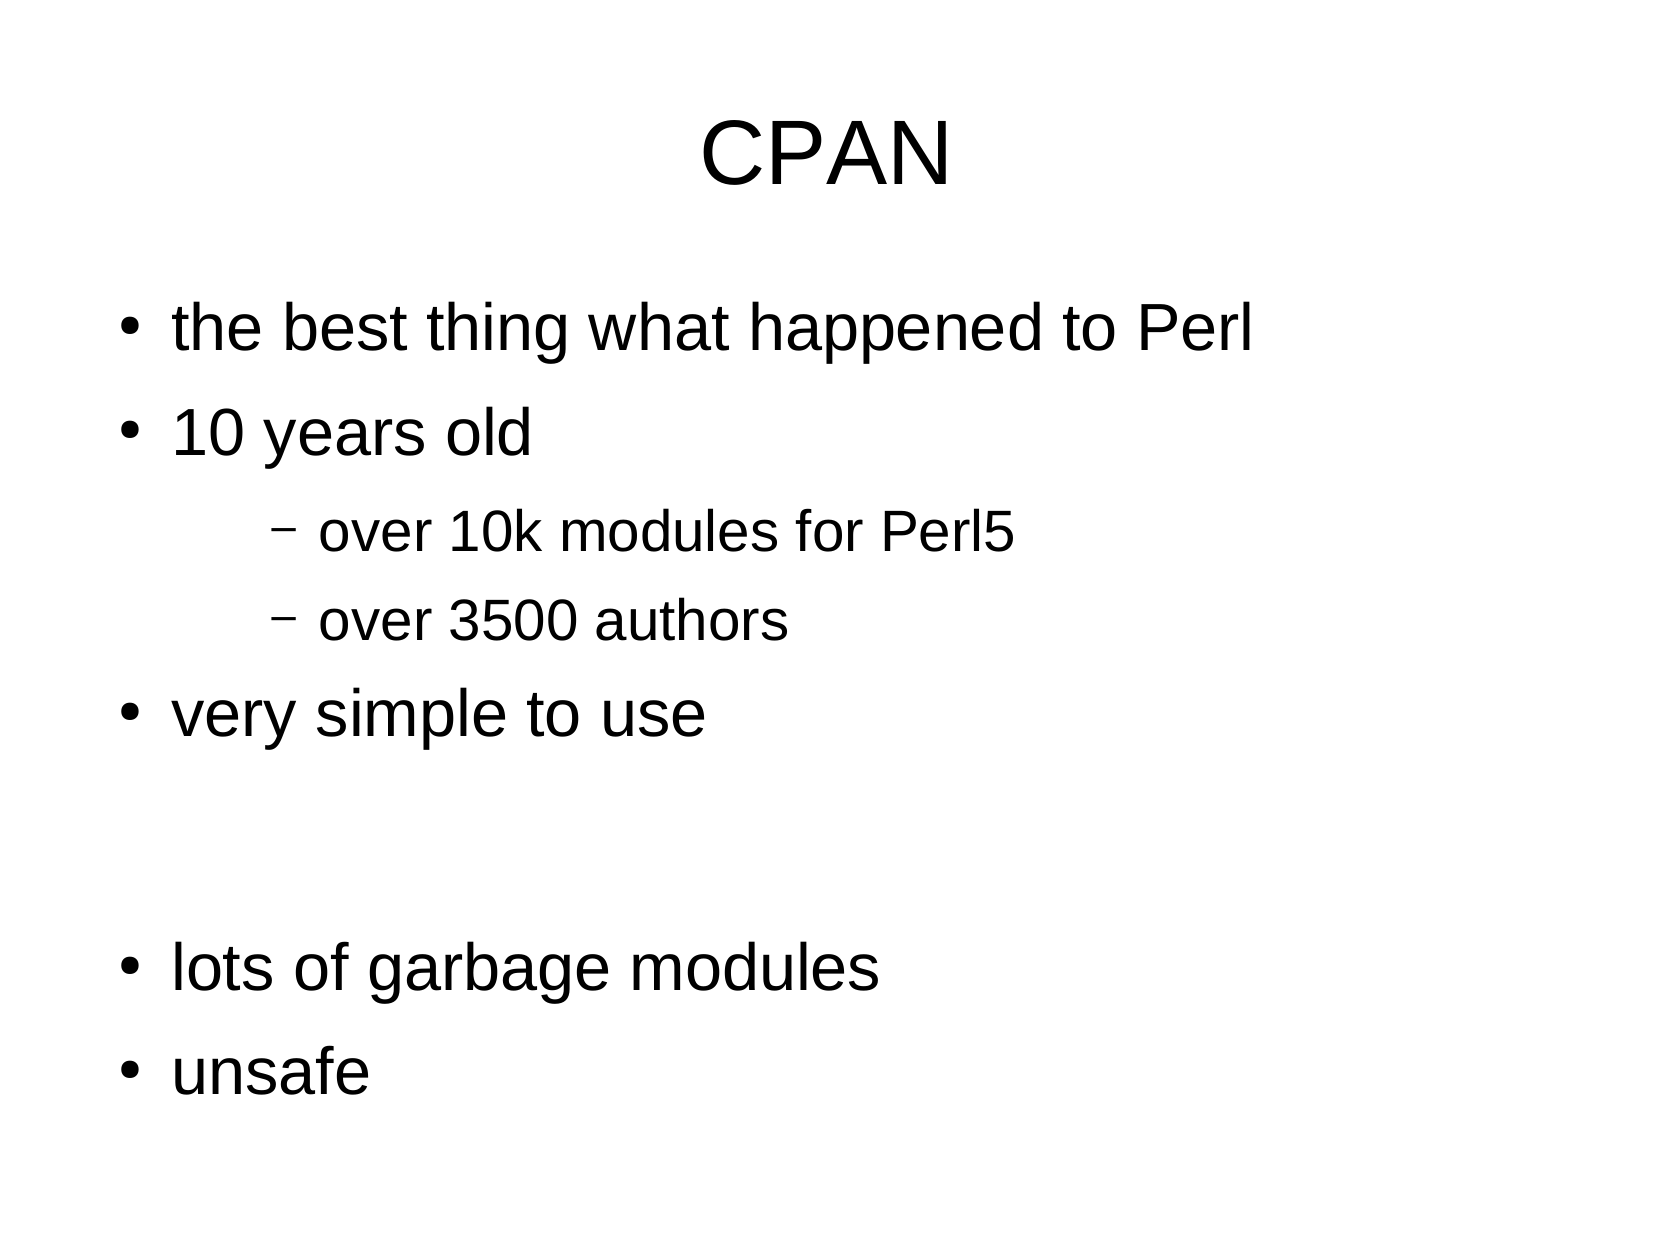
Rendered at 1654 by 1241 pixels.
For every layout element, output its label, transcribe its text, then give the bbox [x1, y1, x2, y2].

list the best thing what happened to Perl 10 years old over 10k modules for Perl5 over 3500 authors very simple to use lots of garbage modules unsafe [82, 290, 1571, 1109]
title CPAN [82, 49, 1571, 257]
